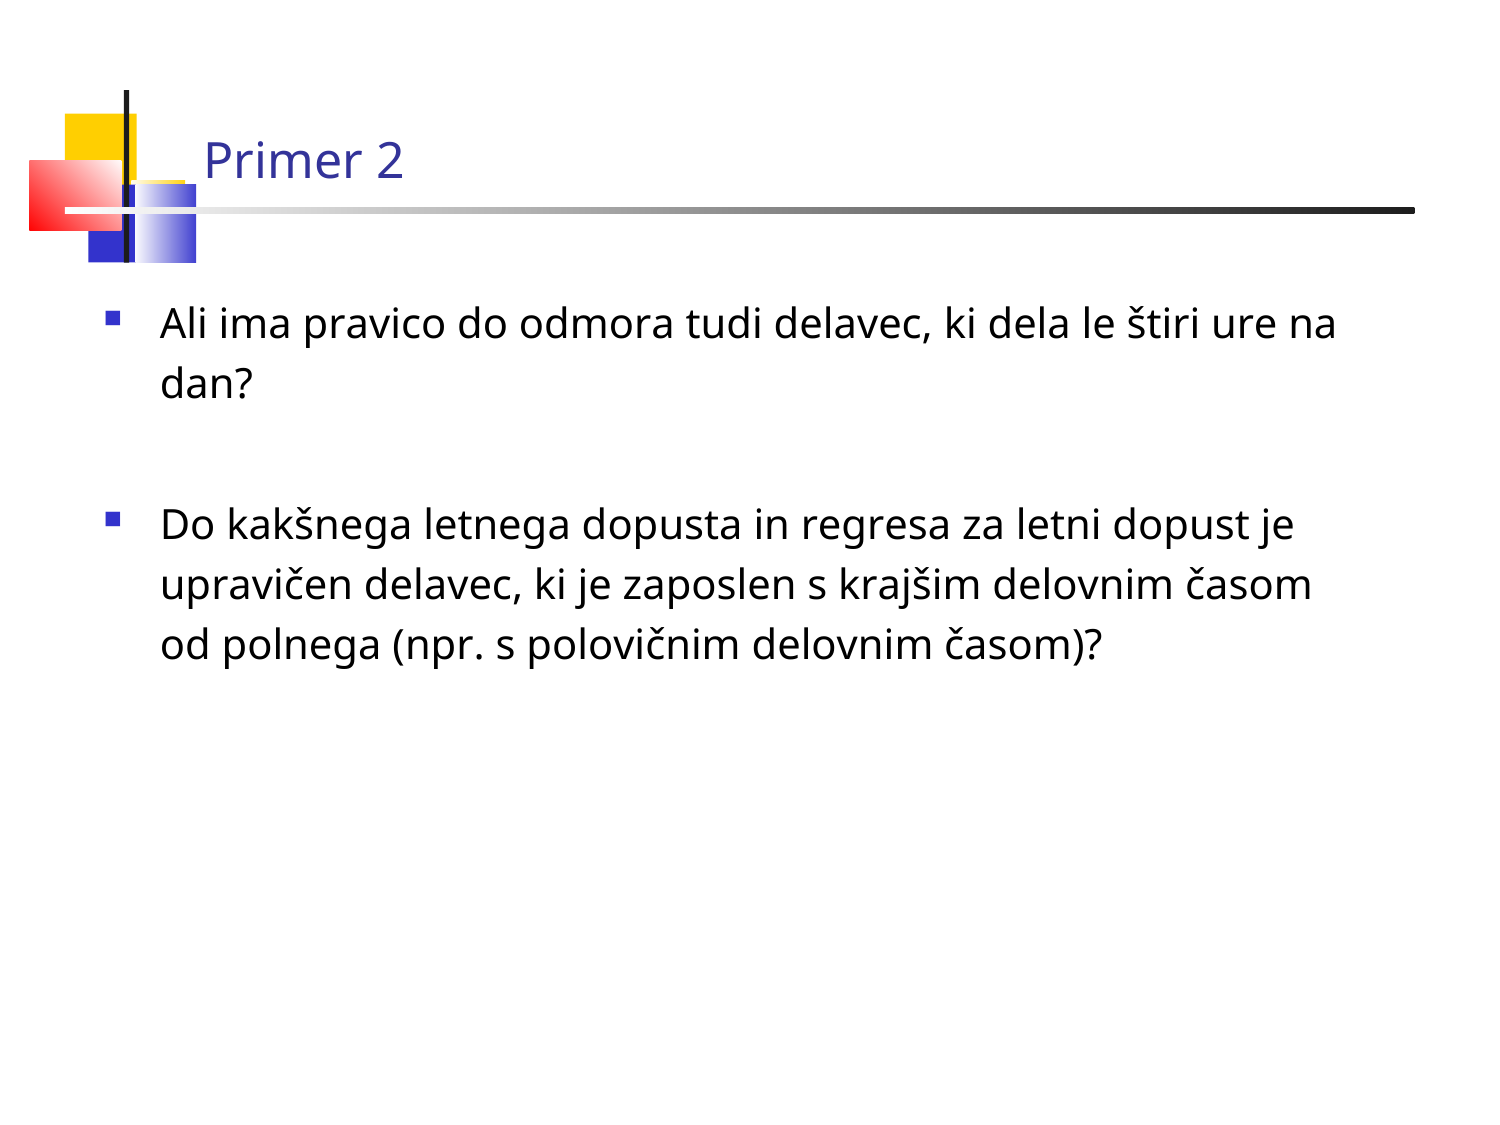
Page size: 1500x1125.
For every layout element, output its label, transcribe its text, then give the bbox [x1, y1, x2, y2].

title Primer 2 [188, 78, 1468, 197]
list Ali ima pravico do odmora tudi delavec, ki dela le štiri ure na dan? Do kakšnega letnega dopusta in regresa za letni dopust je upravičen delavec, ki je zaposlen s krajšim delovnim časom od polnega (npr. s polovičnim delovnim časom)? [88, 278, 1388, 1007]
